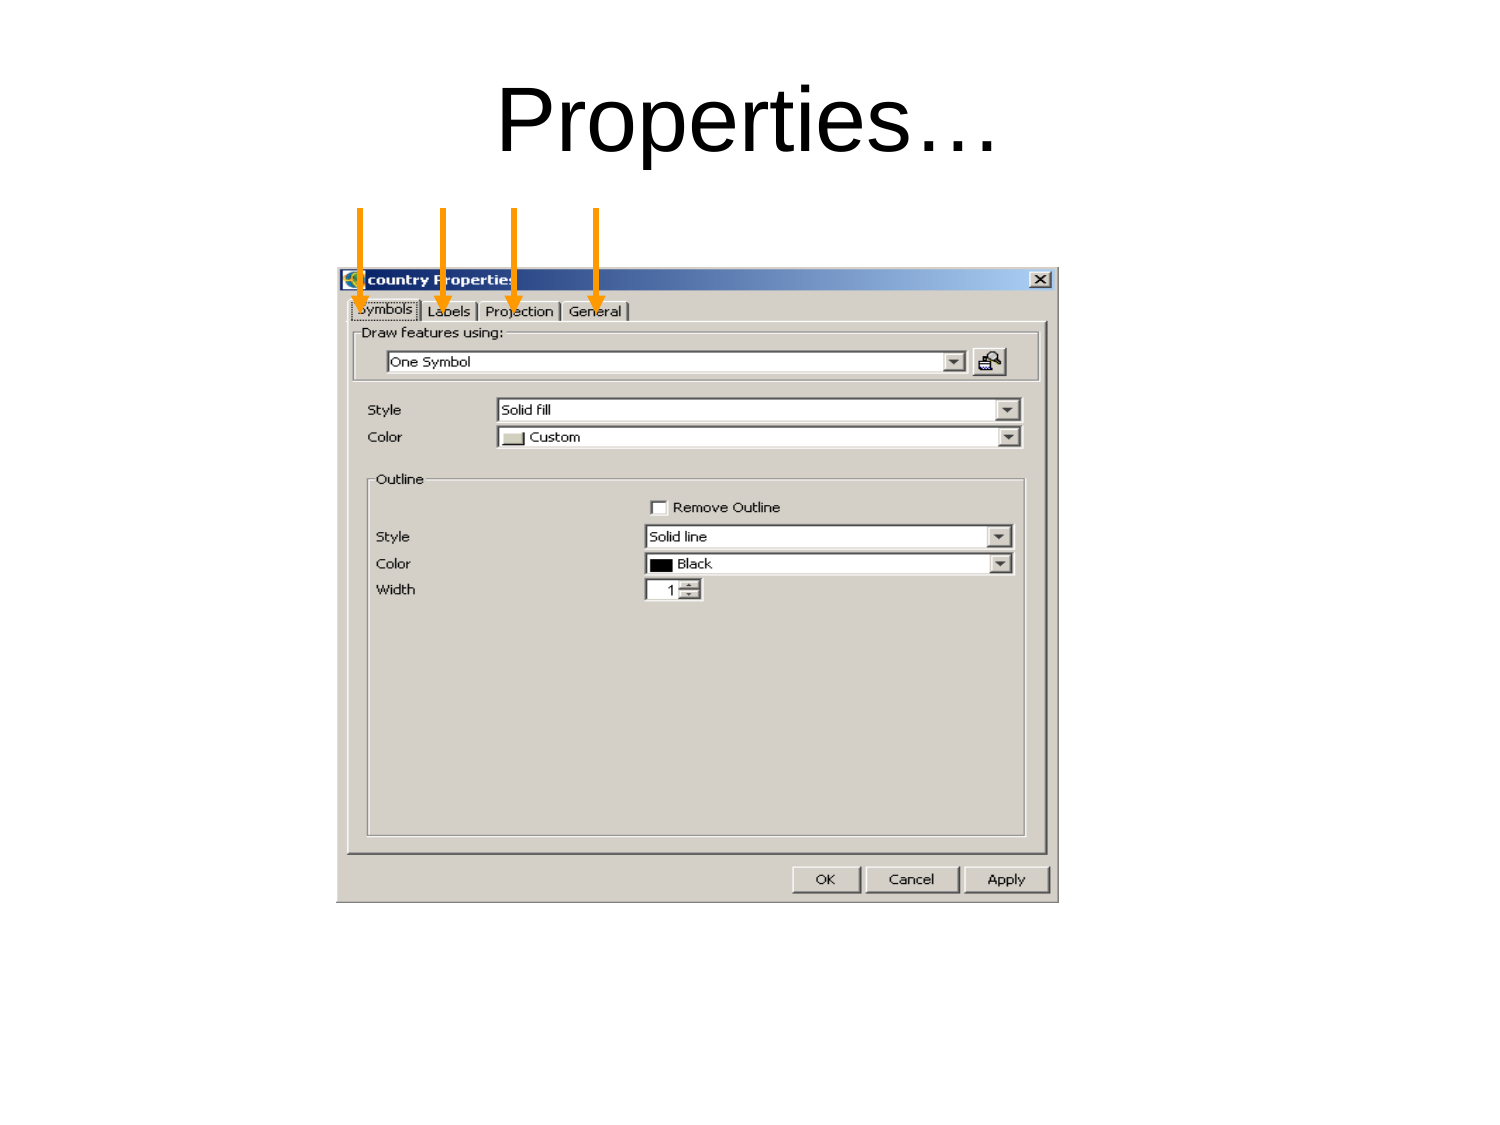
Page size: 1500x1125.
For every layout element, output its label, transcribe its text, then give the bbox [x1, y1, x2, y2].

title Properties… [75, 45, 1426, 185]
picture [336, 267, 1059, 903]
